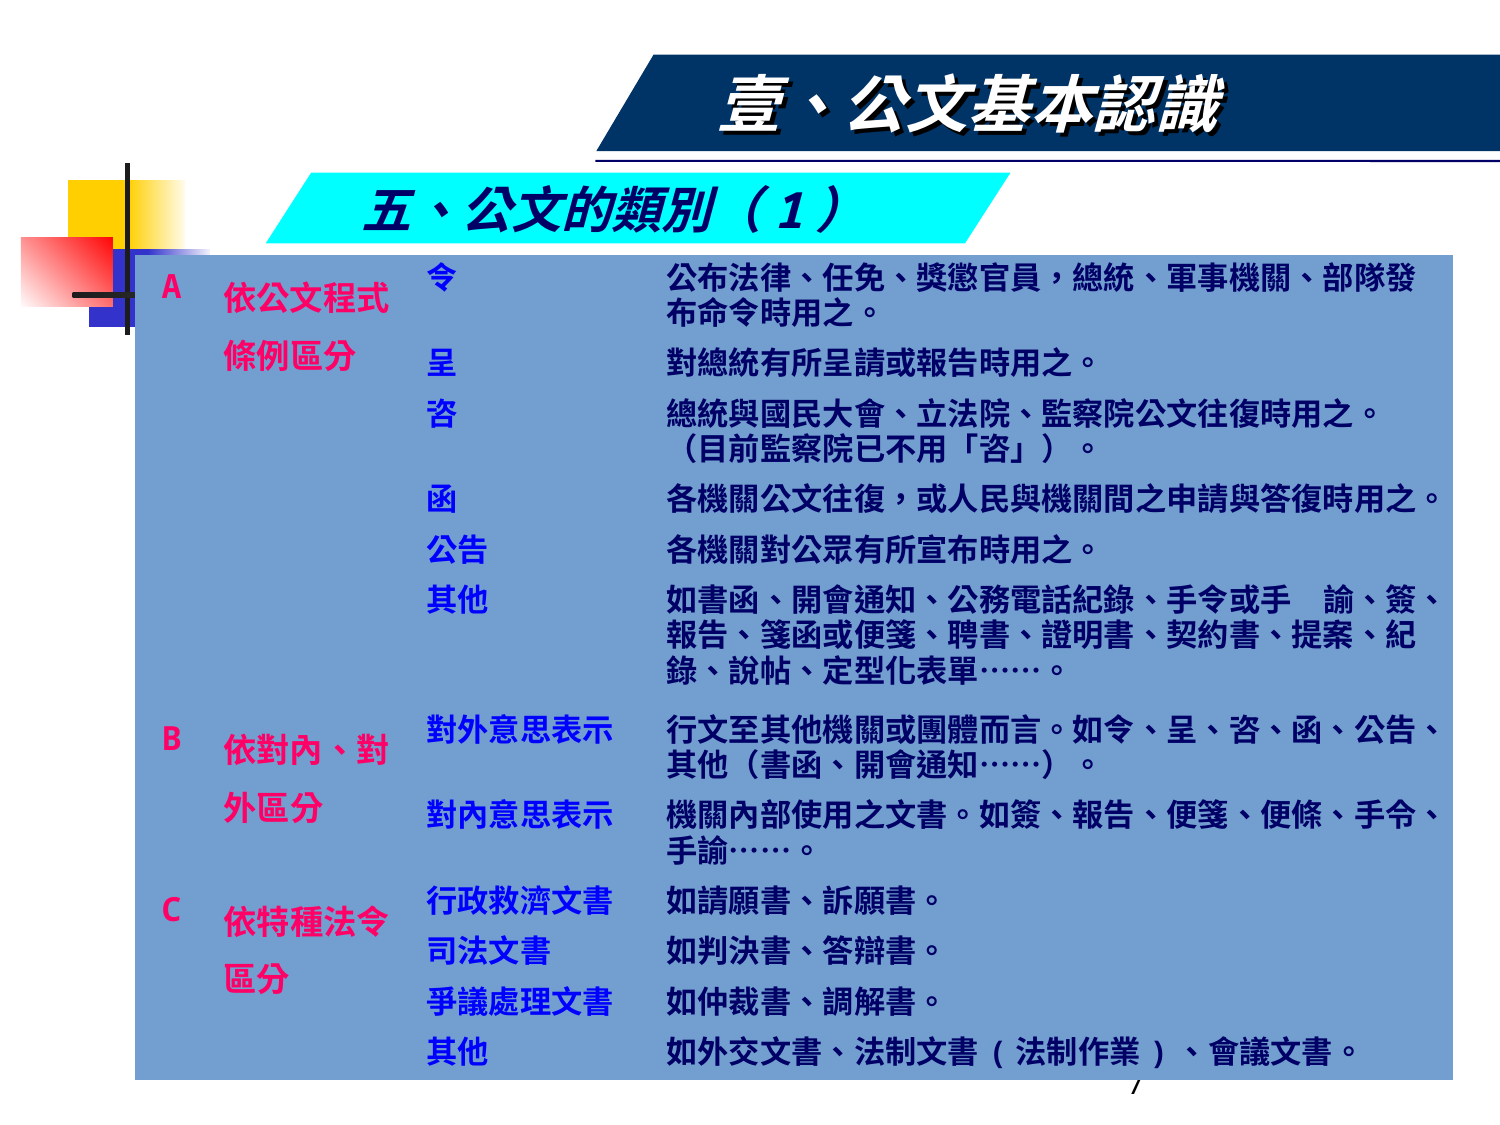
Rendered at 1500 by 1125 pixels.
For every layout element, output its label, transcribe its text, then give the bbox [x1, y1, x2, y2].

table_cell 其他 [412, 577, 652, 707]
table_cell 如判決書、答辯書。 [652, 929, 1453, 979]
table_cell 司法文書 [412, 929, 652, 979]
table_cell 對總統有所呈請或報告時用之。 [652, 341, 1453, 391]
table_cell 對內意思表示 [412, 793, 652, 879]
table_cell 依對內、對 外區分 [209, 707, 412, 879]
table_cell 各機關對公眾有所宣布時用之。 [652, 527, 1453, 577]
table_cell 機關內部使用之文書。如簽、報告、便箋、便條、手令、 手諭……。 [652, 793, 1453, 879]
table_cell 總統與國民大會、立法院、監察院公文往復時用之。 （目前監察院已不用「咨」）。 [652, 391, 1453, 477]
table_cell 如仲裁書、調解書。 [652, 979, 1453, 1030]
table_header 公布法律、任免、獎懲官員，總統、軍事機關、部隊發 布命令時用之。 [652, 255, 1453, 341]
table_cell 依特種法令 區分 [209, 879, 412, 1080]
table_cell 函 [412, 477, 652, 527]
table_cell 如請願書、訴願書。 [652, 879, 1453, 929]
table_cell 如書函、開會通知、公務電話紀錄、手令或手 諭、簽、 報告、箋函或便箋、聘書、證明書、契約書、提案、紀 錄、說帖、定型化表單……。 [652, 577, 1453, 707]
table_cell 各機關公文往復，或人民與機關間之申請與答復時用之。 [652, 477, 1453, 527]
table_cell 對外意思表示 [412, 707, 652, 793]
table_header 依公文程式 條例區分 [209, 255, 412, 707]
table_cell 呈 [412, 341, 652, 391]
table_header A [135, 255, 209, 707]
table_cell 咨 [412, 391, 652, 477]
text_box 壹、公文基本認識 [596, 54, 1500, 152]
table_header 令 [412, 255, 652, 341]
text_box [1112, 1080, 1426, 1113]
text_box 五、公文的類別（1） [265, 172, 1011, 244]
table_cell C [135, 879, 209, 1080]
table_cell 如外交文書、法制文書(法制作業)、會議文書。 [652, 1030, 1453, 1080]
table_cell B [135, 707, 209, 879]
table_cell 爭議處理文書 [412, 979, 652, 1030]
table_cell 公告 [412, 527, 652, 577]
table_cell 其他 [412, 1030, 652, 1080]
table_cell 行政救濟文書 [412, 879, 652, 929]
table_cell 行文至其他機關或團體而言。如令、呈、咨、函、公告、 其他（書函、開會通知……）。 [652, 707, 1453, 793]
